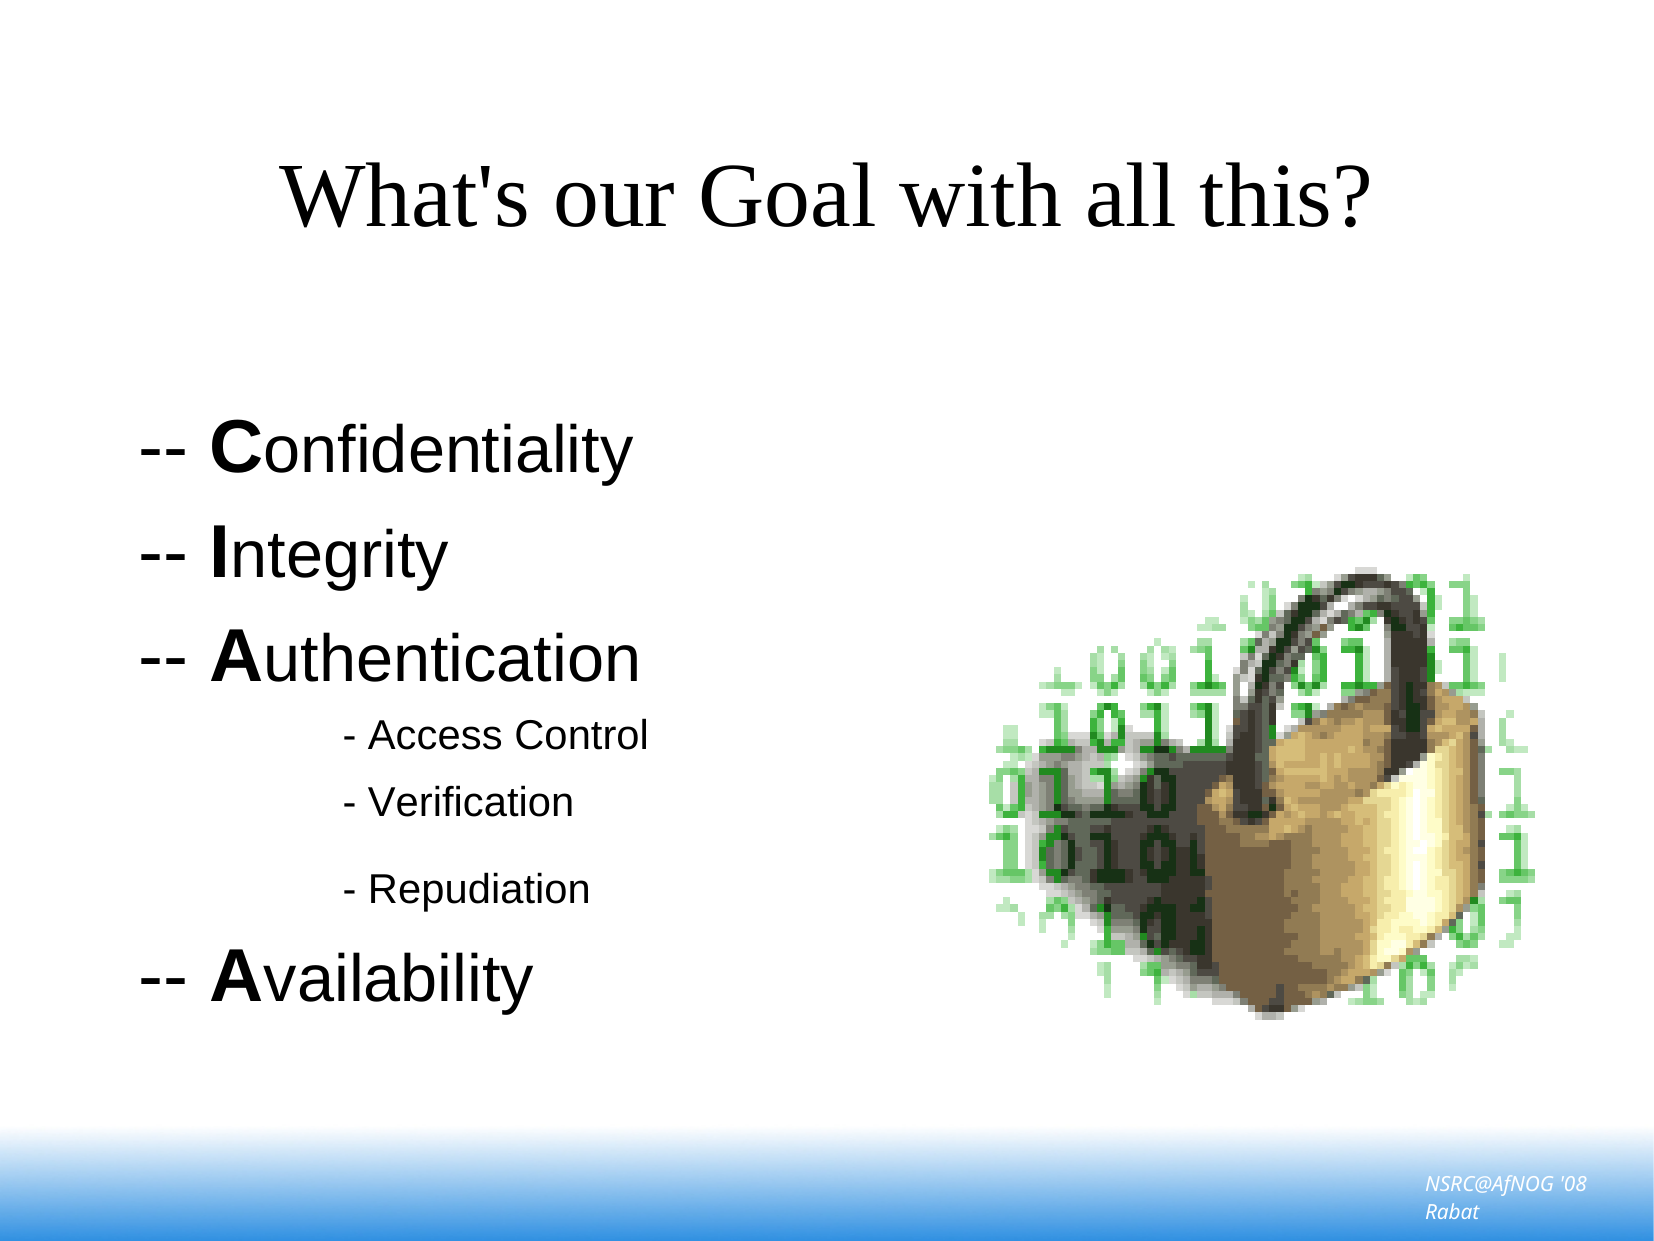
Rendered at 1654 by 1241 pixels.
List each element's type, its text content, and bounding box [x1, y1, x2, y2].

picture [0, 1124, 1654, 1241]
list -- Confidentiality -- Integrity -- Authentication - Access Control - Verification - Repudiation -- Availability [121, 413, 1534, 1026]
picture [975, 567, 1550, 1020]
title What's our Goal with all this? [121, 91, 1534, 301]
